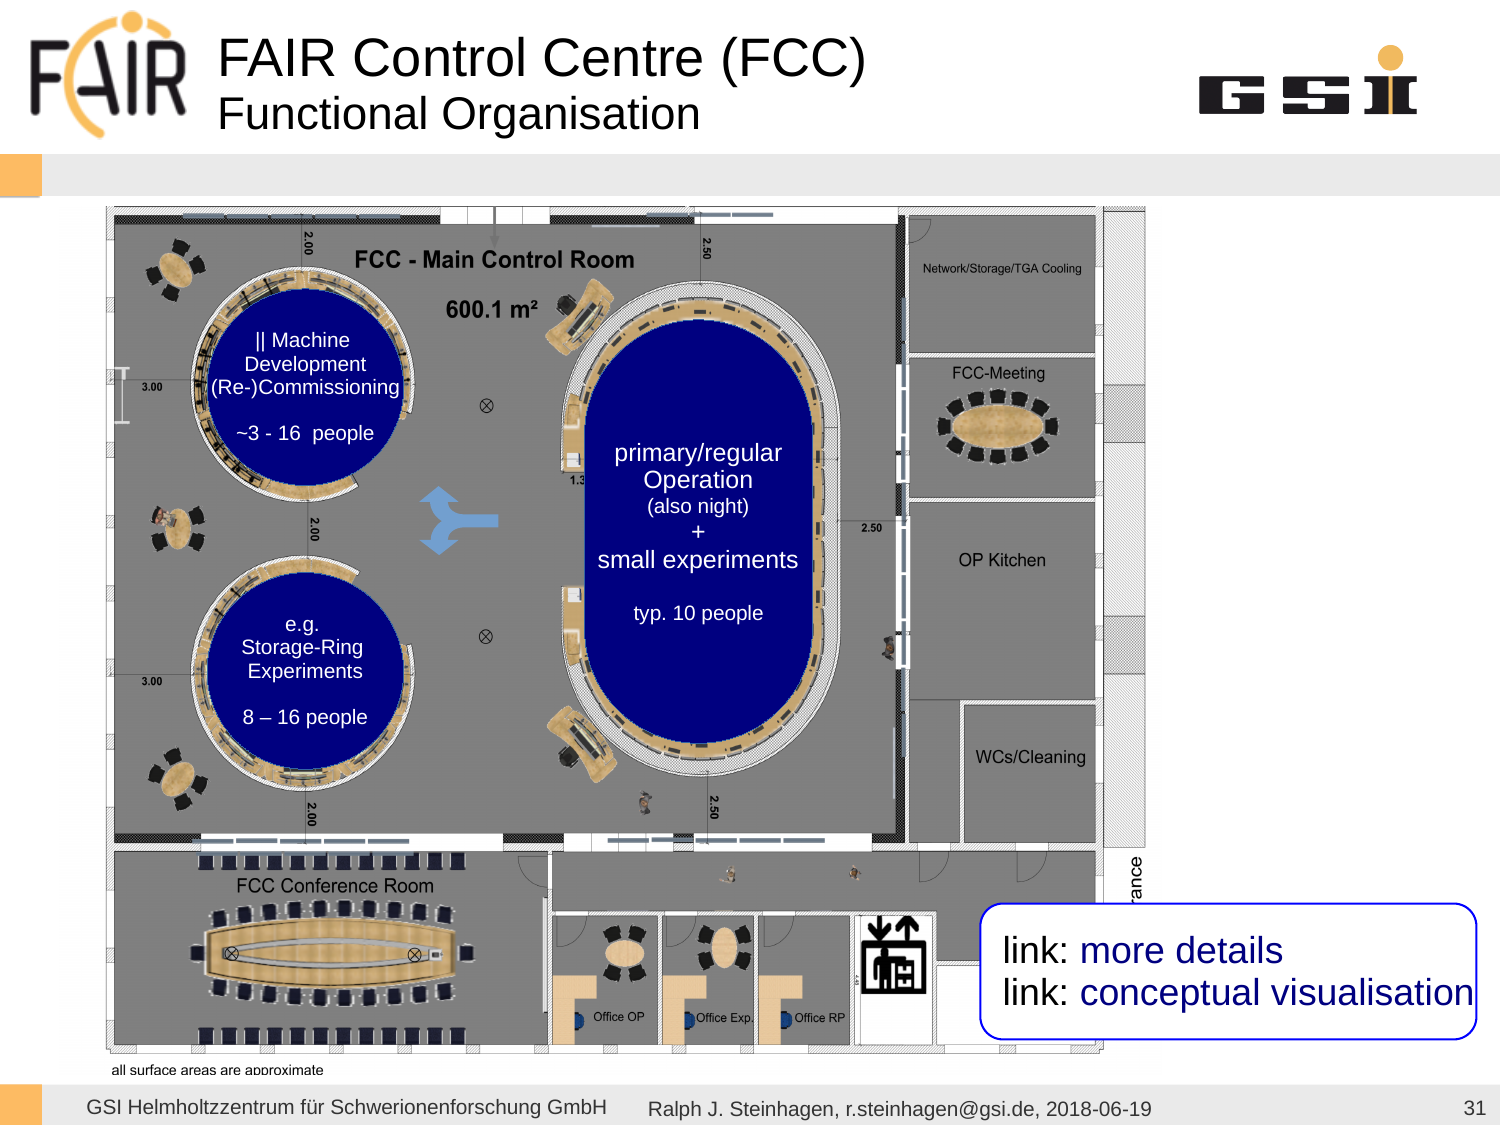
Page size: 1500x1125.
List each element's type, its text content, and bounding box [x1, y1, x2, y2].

picture [59, 206, 1162, 1075]
text_box primary/regular Operation (also night) + small experiments typ. 10 people [584, 319, 813, 744]
text_box [419, 486, 499, 556]
title FAIR Control Centre (FCC) Functional Organisation [217, 20, 1180, 147]
picture [30, 9, 187, 141]
text_box link: more details link: conceptual visualisation [980, 903, 1477, 1040]
picture [1197, 42, 1419, 117]
text_box e.g. Storage-Ring Experiments 8 – 16 people [207, 572, 404, 770]
text_box || Machine Development (Re-)Commissioning ~3 - 16 people [207, 288, 404, 486]
